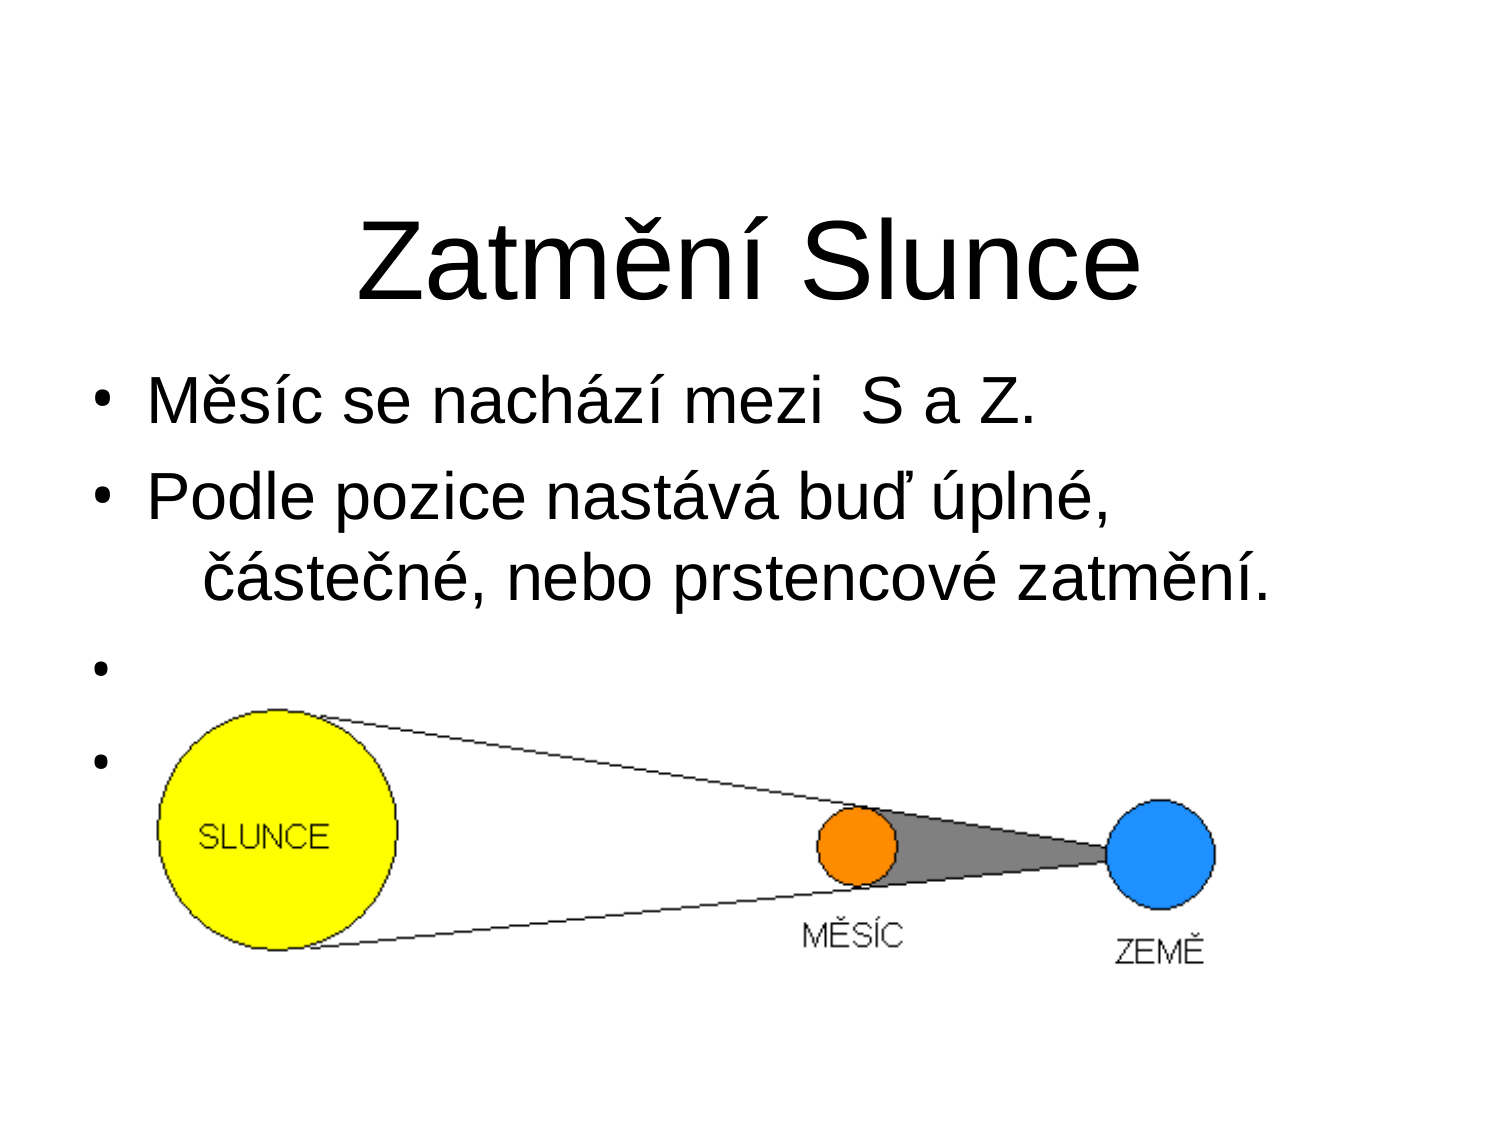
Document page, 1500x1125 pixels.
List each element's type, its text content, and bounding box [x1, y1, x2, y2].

list Měsíc se nachází mezi S a Z. Podle pozice nastává buď úplné, částečné, nebo prstencové zatmění. [75, 262, 1365, 681]
chart [147, 657, 1247, 1036]
title Zatmění Slunce [75, 45, 1426, 233]
